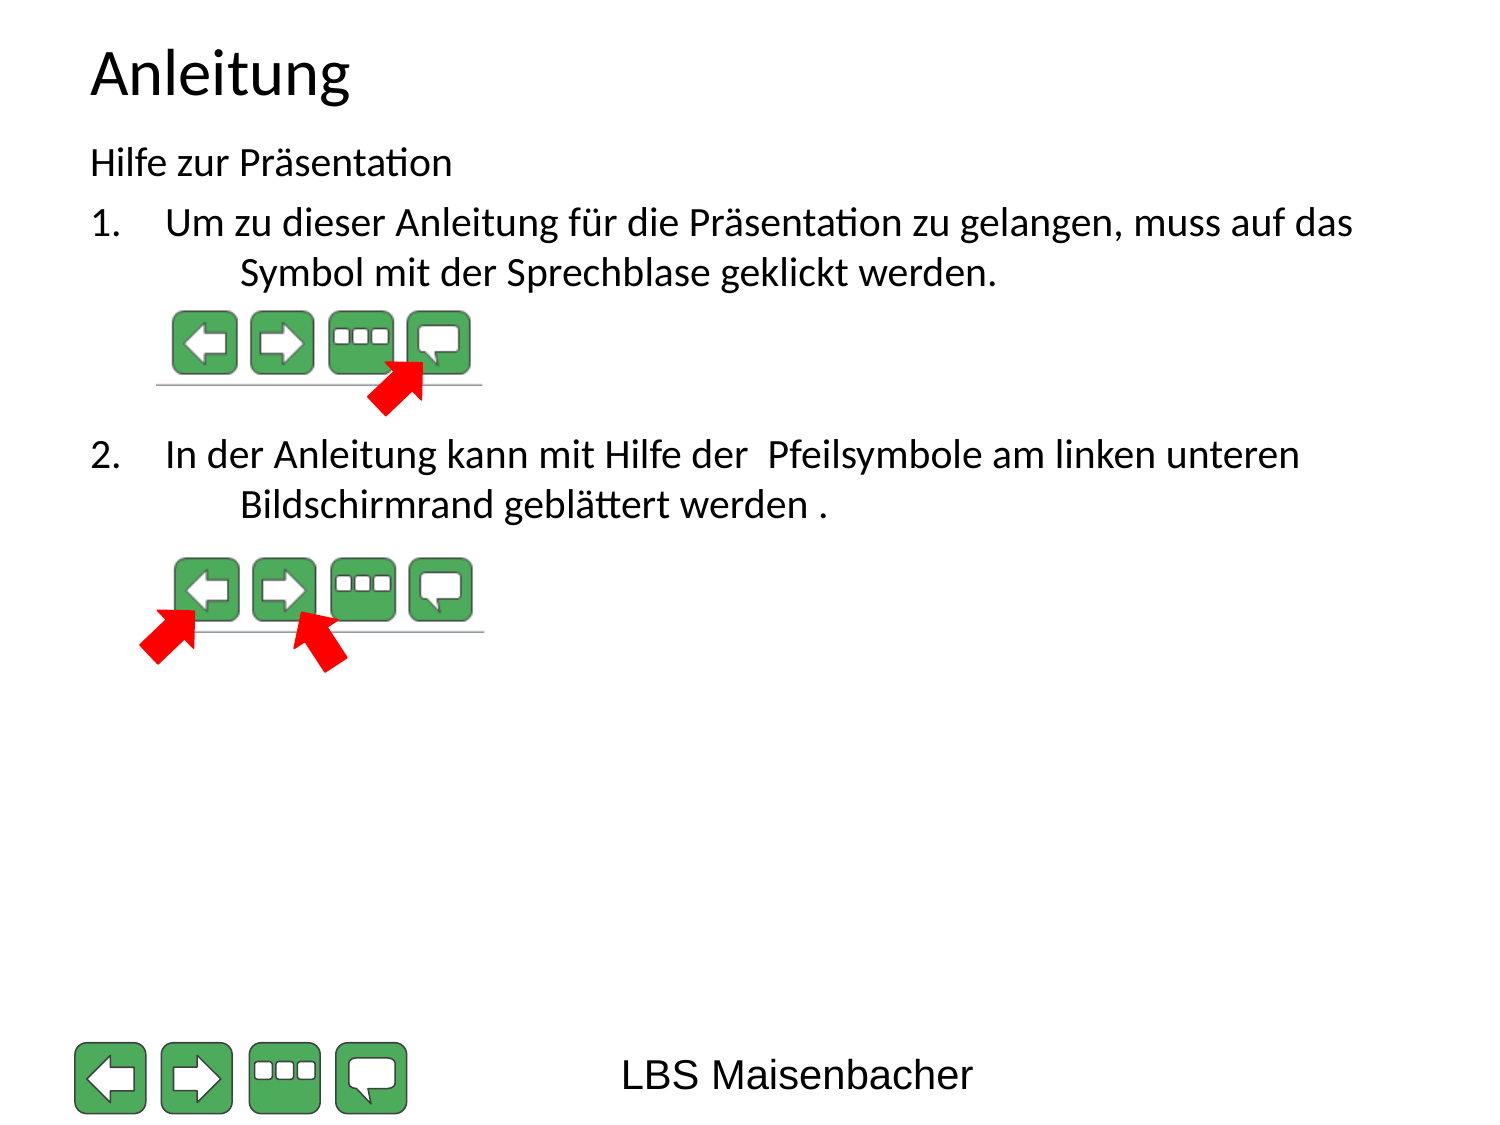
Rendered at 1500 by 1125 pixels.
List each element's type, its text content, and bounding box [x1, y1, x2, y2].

picture [158, 612, 165, 626]
picture [158, 545, 485, 633]
title Anleitung [75, 20, 1426, 110]
list Hilfe zur Präsentation Um zu dieser Anleitung für die Präsentation zu gelangen, muss auf das Symbol mit der Sprechblase geklickt werden. In der Anleitung kann mit Hilfe der Pfeilsymbole am linken unteren Bildschirmrand geblättert werden . [75, 127, 1426, 1005]
text_box [367, 362, 423, 416]
picture [156, 298, 483, 386]
text_box [294, 612, 347, 673]
text_box [139, 610, 195, 664]
